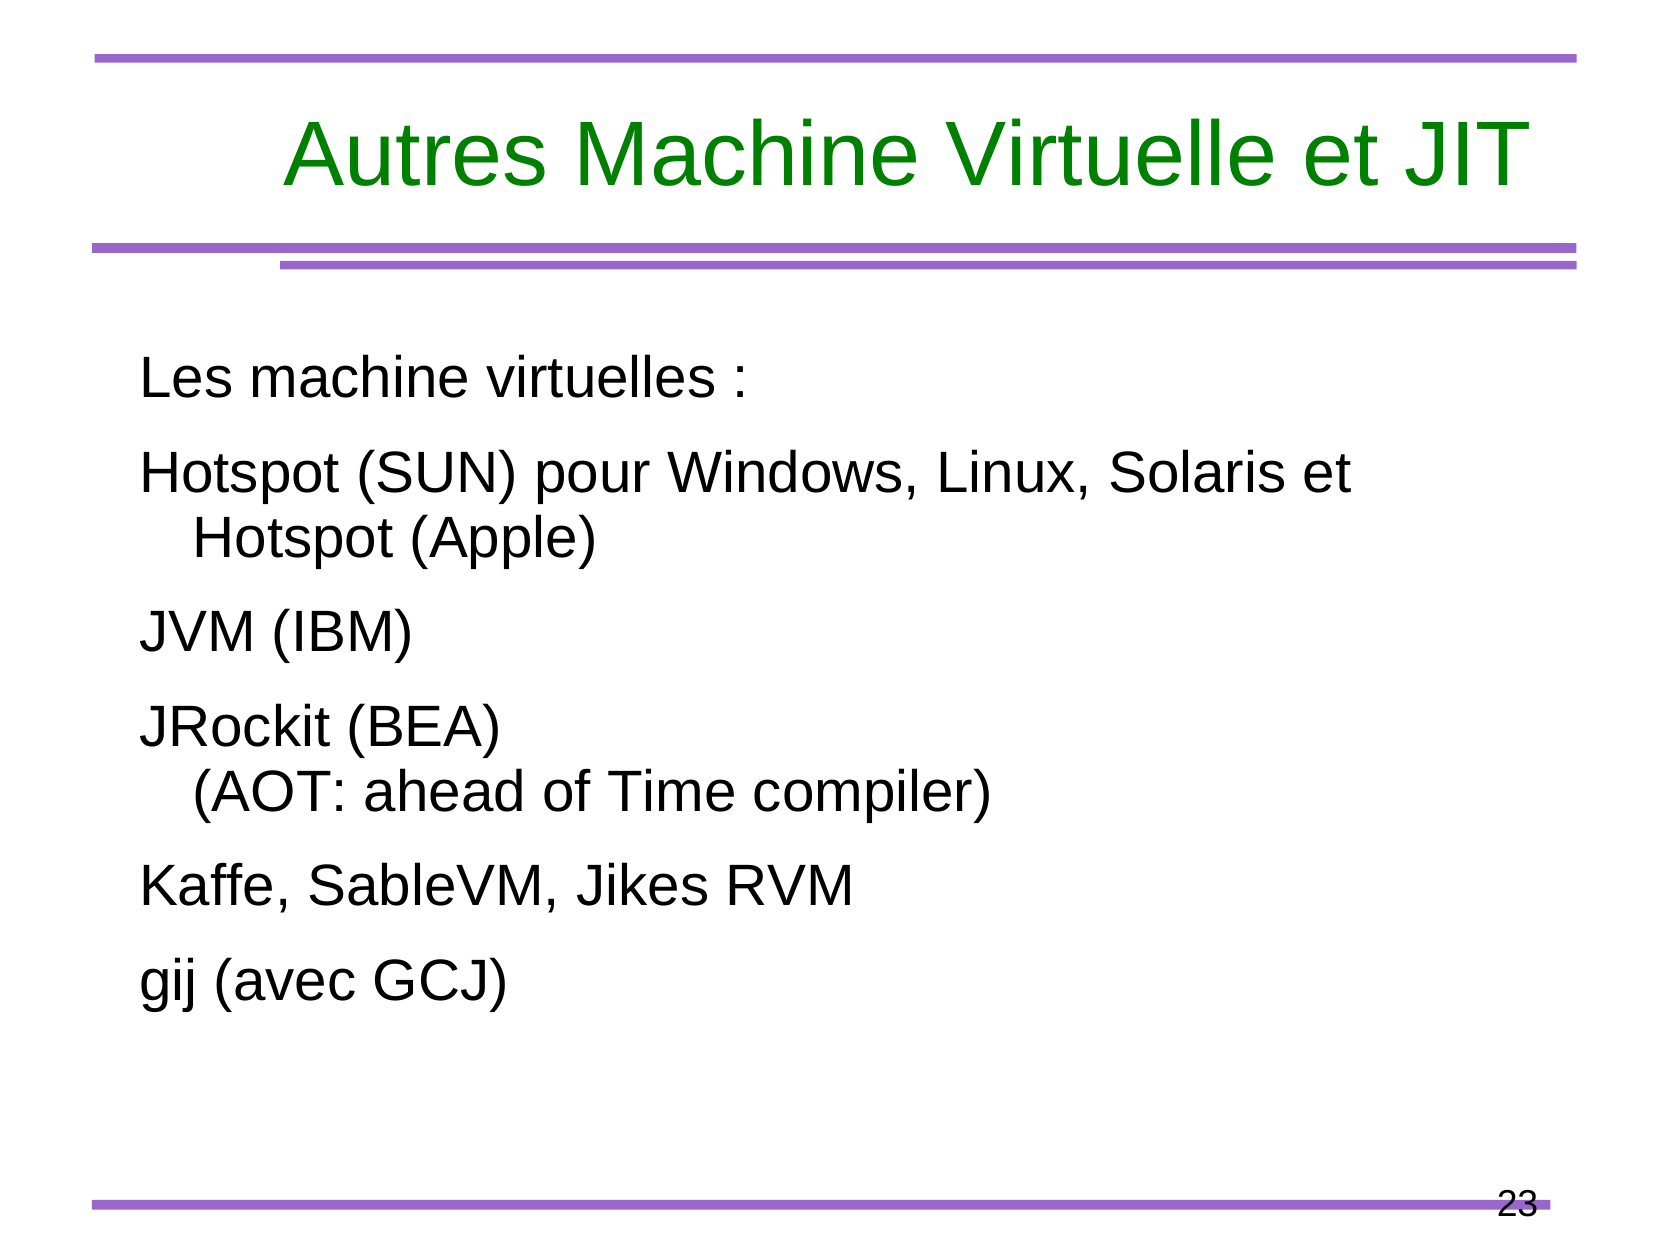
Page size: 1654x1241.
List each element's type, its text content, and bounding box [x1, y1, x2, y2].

list Les machine virtuelles : Hotspot (SUN) pour Windows, Linux, Solaris et Hotspot (Apple) JVM (IBM) JRockit (BEA) (AOT: ahead of Time compiler) Kaffe, SableVM, Jikes RVM gij (avec GCJ) [121, 344, 1534, 1185]
title Autres Machine Virtuelle et JIT [121, 49, 1534, 257]
